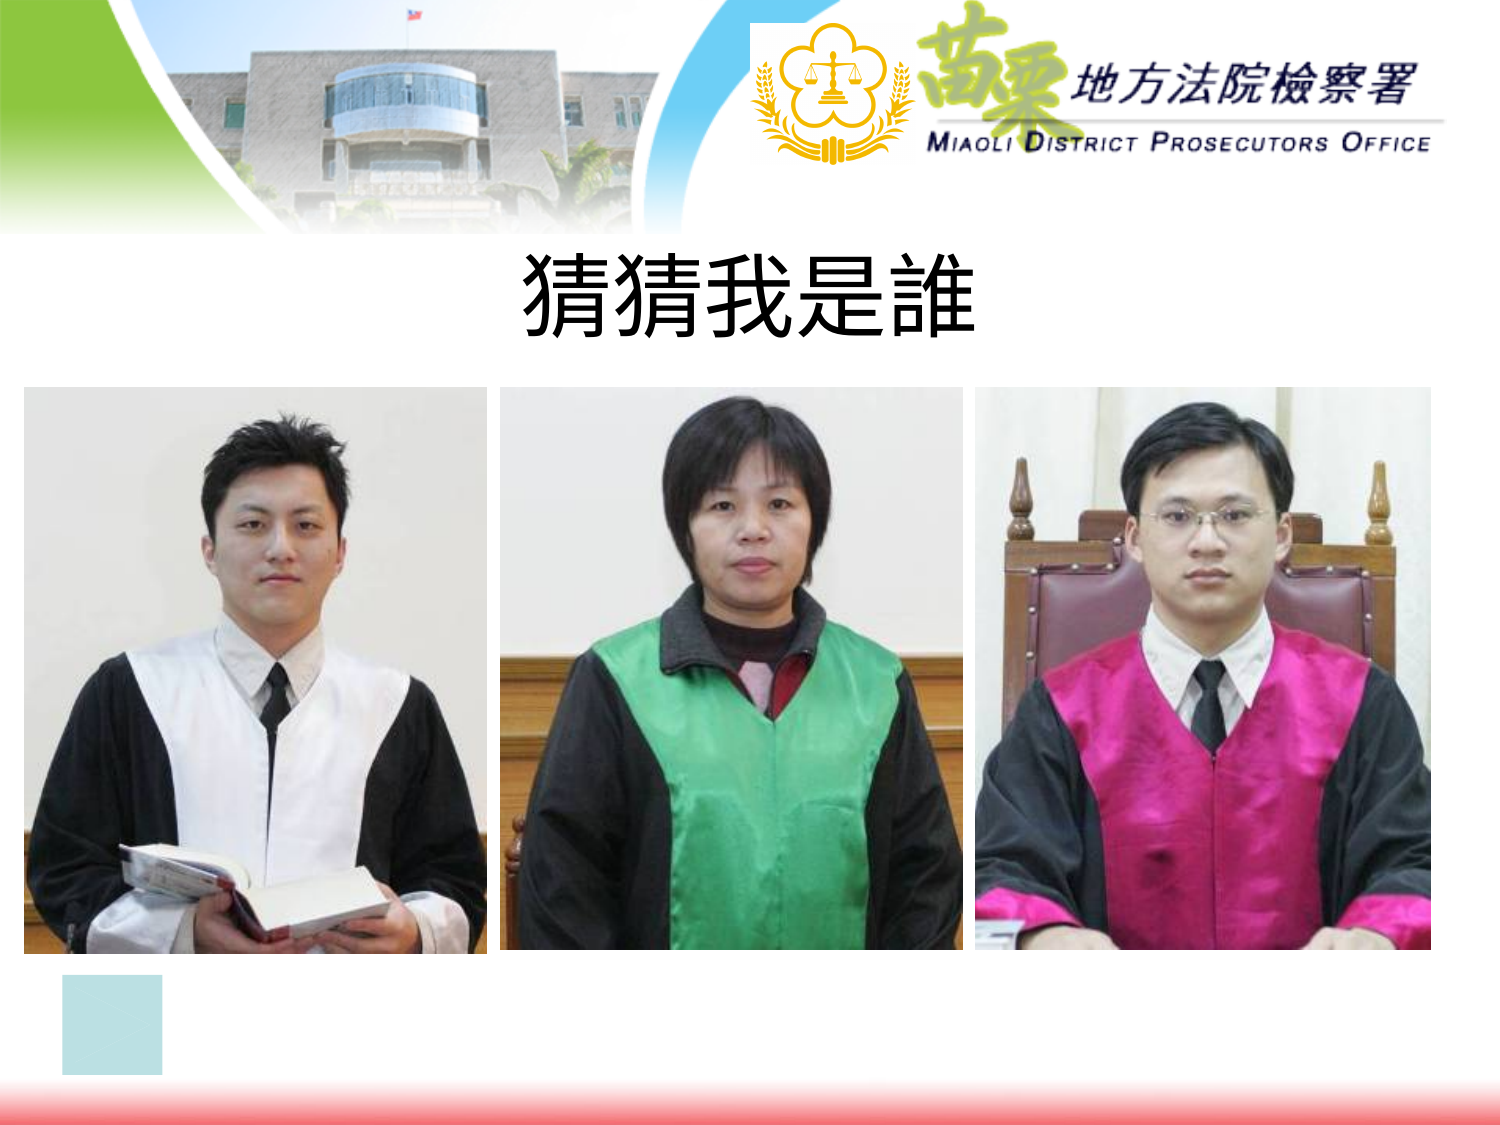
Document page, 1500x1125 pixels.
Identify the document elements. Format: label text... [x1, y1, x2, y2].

picture [500, 387, 963, 950]
picture [24, 387, 487, 954]
text_box [62, 974, 163, 1075]
picture [975, 387, 1431, 950]
title 猜猜我是誰 [75, 200, 1426, 388]
